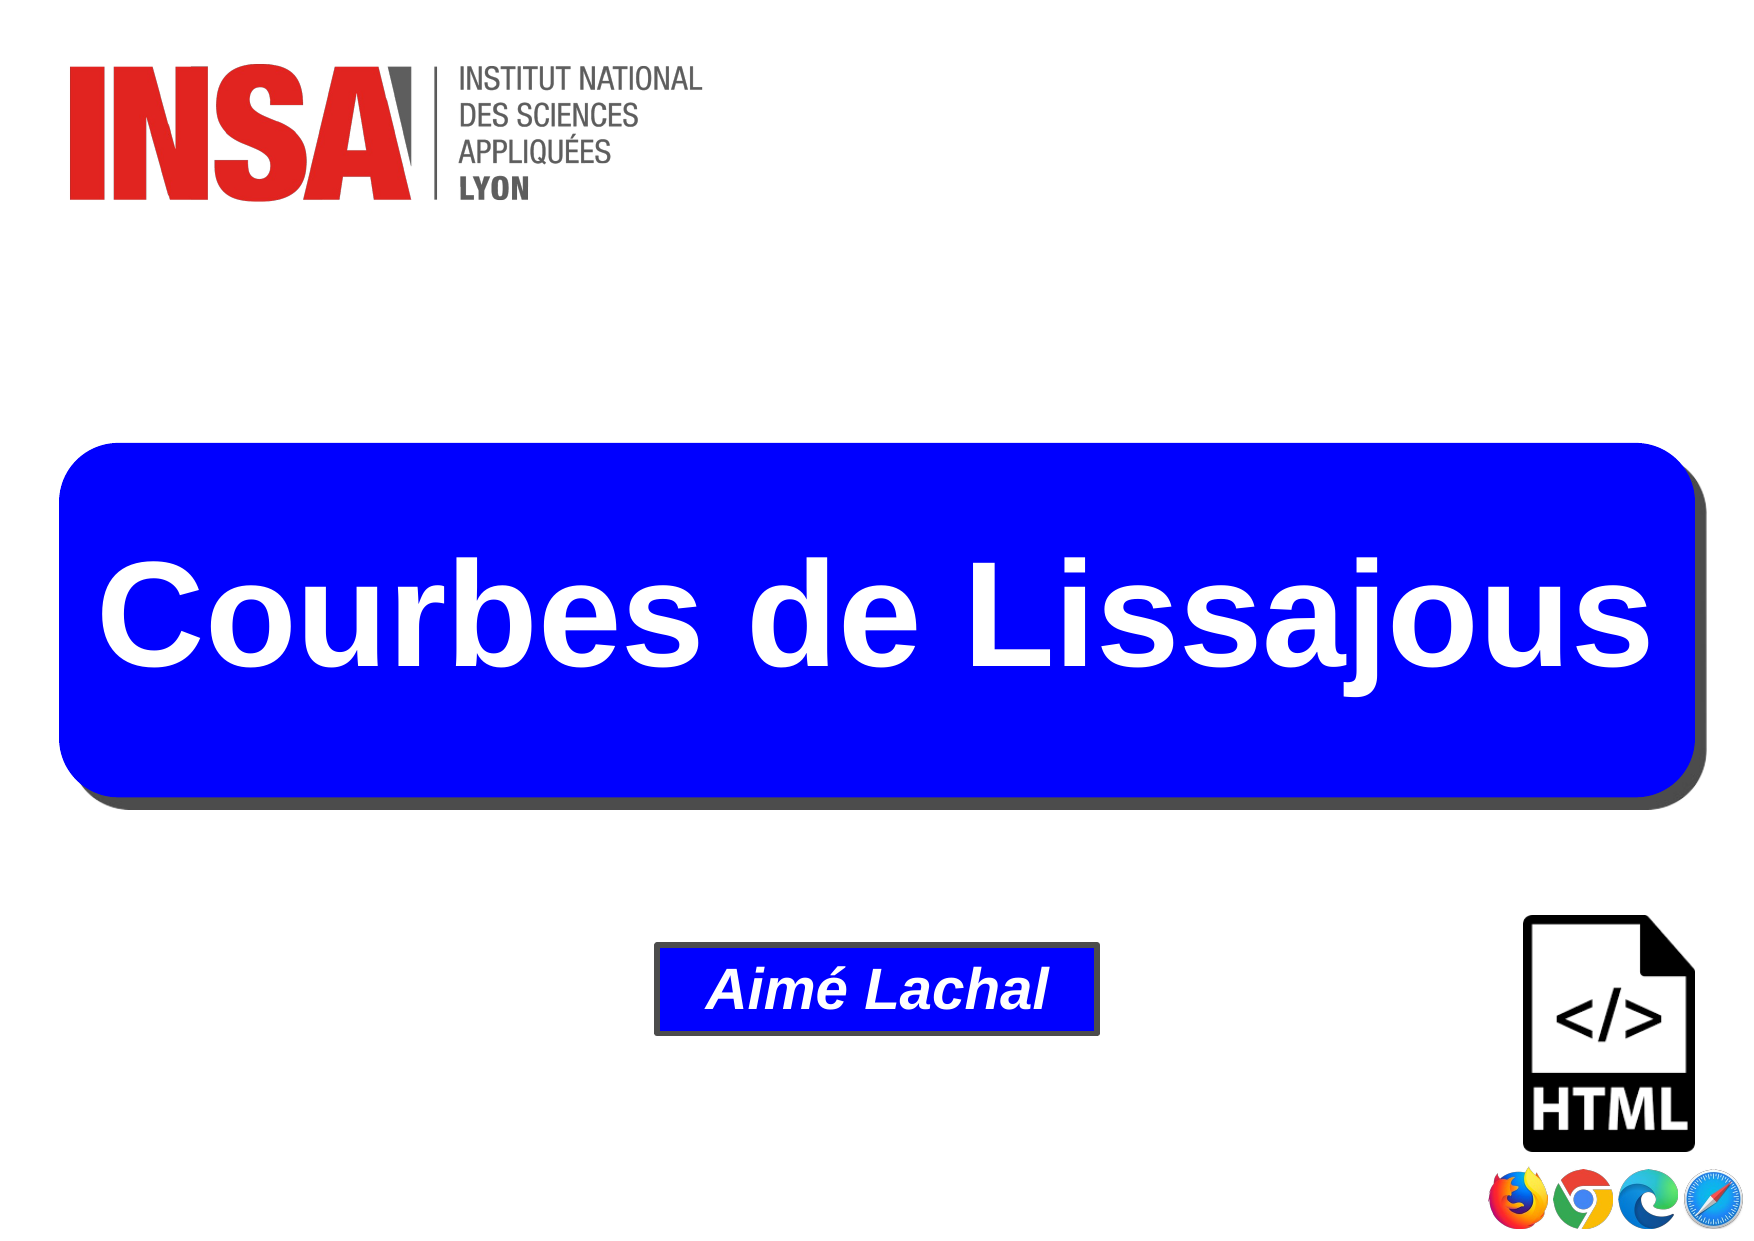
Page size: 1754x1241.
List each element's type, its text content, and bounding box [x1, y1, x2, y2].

picture [1523, 915, 1695, 1152]
picture [1553, 1169, 1613, 1229]
picture [1618, 1169, 1678, 1229]
picture [1488, 1166, 1548, 1229]
picture [1683, 1169, 1743, 1229]
text_box Courbes de Lissajous [59, 442, 1695, 798]
title Aimé Lachal [657, 944, 1098, 1034]
picture [59, 58, 713, 207]
